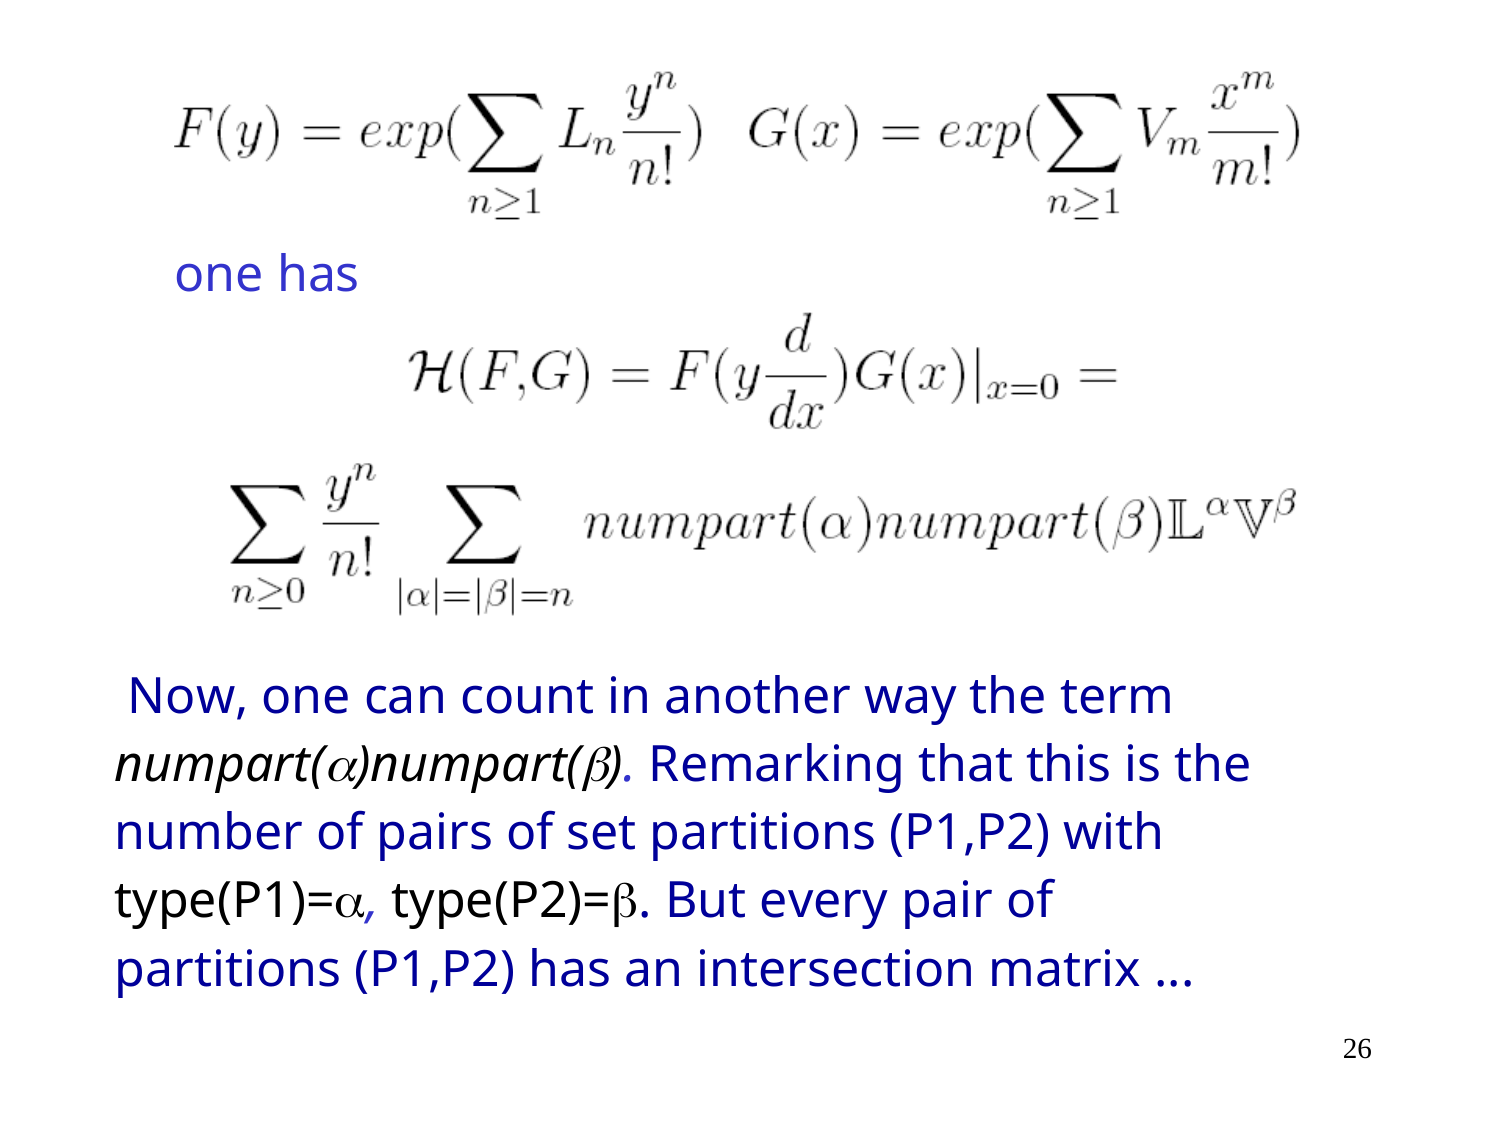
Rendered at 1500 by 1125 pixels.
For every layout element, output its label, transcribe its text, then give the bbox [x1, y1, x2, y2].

text_box one has [159, 230, 376, 383]
text_box Now, one can count in another way the term numpart()numpart(). Remarking that this is the number of pairs of set partitions (P1,P2) with type(P1)=, type(P2)=. But every pair of partitions (P1,P2) has an intersection matrix ... [99, 652, 1281, 1009]
picture [174, 61, 1307, 230]
picture [187, 299, 1307, 625]
